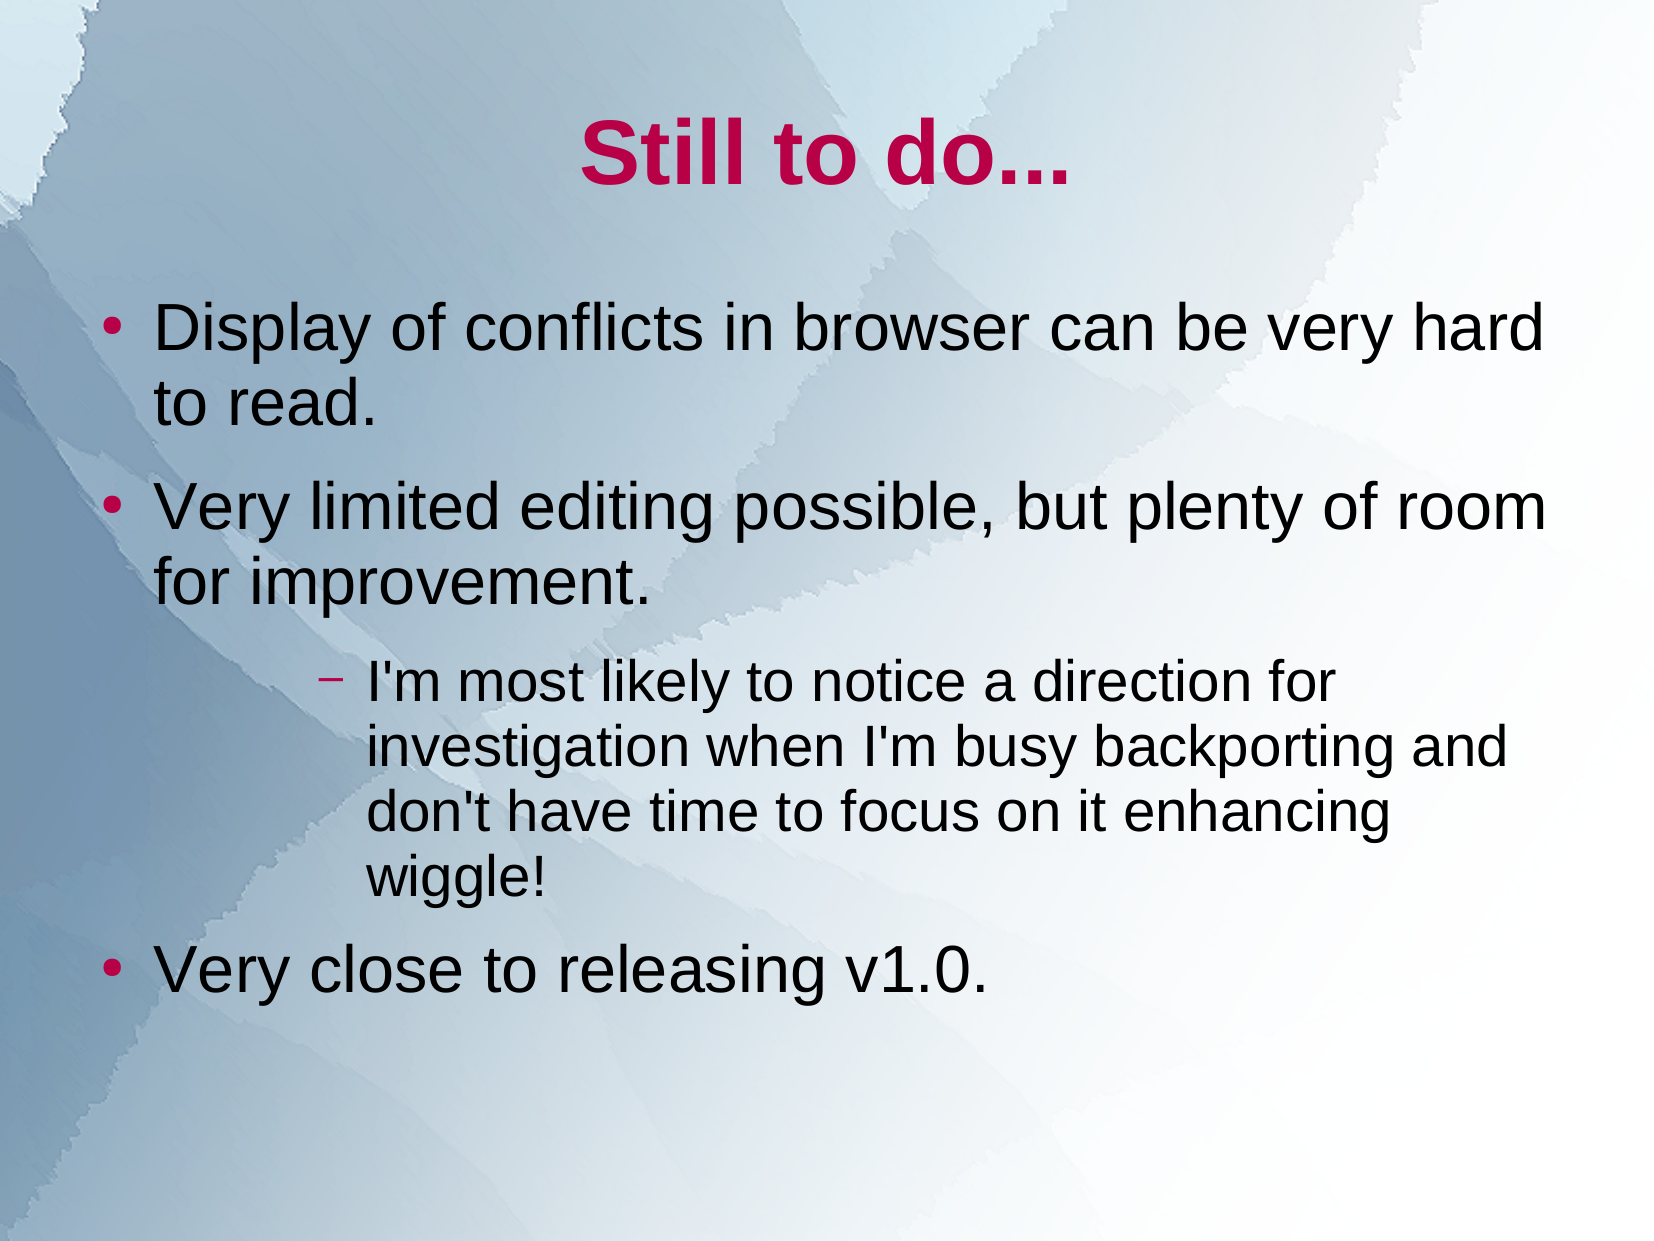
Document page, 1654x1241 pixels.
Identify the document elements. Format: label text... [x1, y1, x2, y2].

picture [0, 0, 1654, 1241]
title Still to do... [82, 49, 1571, 257]
list Display of conflicts in browser can be very hard to read. Very limited editing possible, but plenty of room for improvement. I'm most likely to notice a direction for investigation when I'm busy backporting and don't have time to focus on it enhancing wiggle! Very close to releasing v1.0. [82, 290, 1571, 1010]
